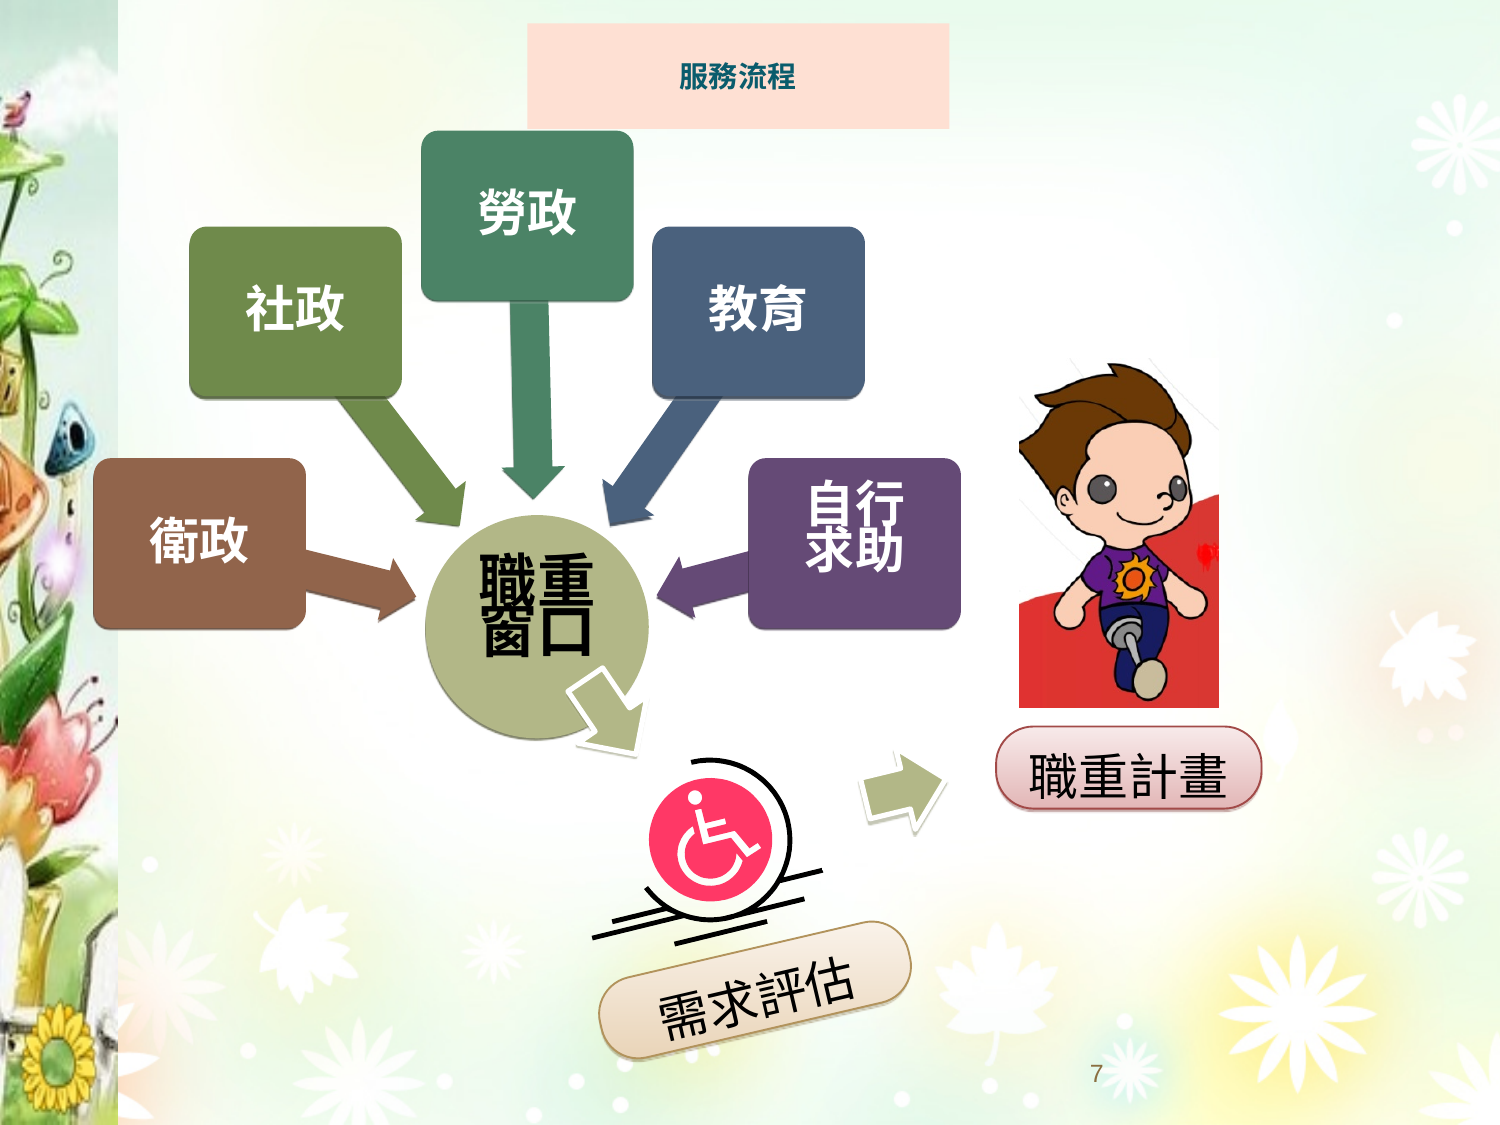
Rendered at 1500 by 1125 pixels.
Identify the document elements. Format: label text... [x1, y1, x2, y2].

text_box 需求評估 [599, 921, 911, 1059]
text_box [860, 747, 946, 830]
text_box 衛政 [93, 458, 306, 628]
text_box [501, 301, 566, 499]
title 服務流程 [527, 23, 950, 129]
text_box [1074, 1042, 1426, 1103]
text_box [567, 667, 648, 755]
text_box 職重計畫 [996, 726, 1262, 809]
picture [1019, 358, 1219, 708]
text_box [602, 397, 723, 524]
text_box 勞政 [421, 130, 634, 301]
text_box 社政 [189, 226, 402, 397]
picture [556, 735, 832, 966]
picture [0, 0, 118, 1125]
text_box 教育 [652, 226, 865, 397]
text_box 自行 求助 [748, 458, 961, 628]
text_box 職重 窗口 [425, 515, 649, 739]
text_box [306, 549, 417, 620]
text_box [337, 397, 466, 526]
text_box [656, 551, 748, 618]
